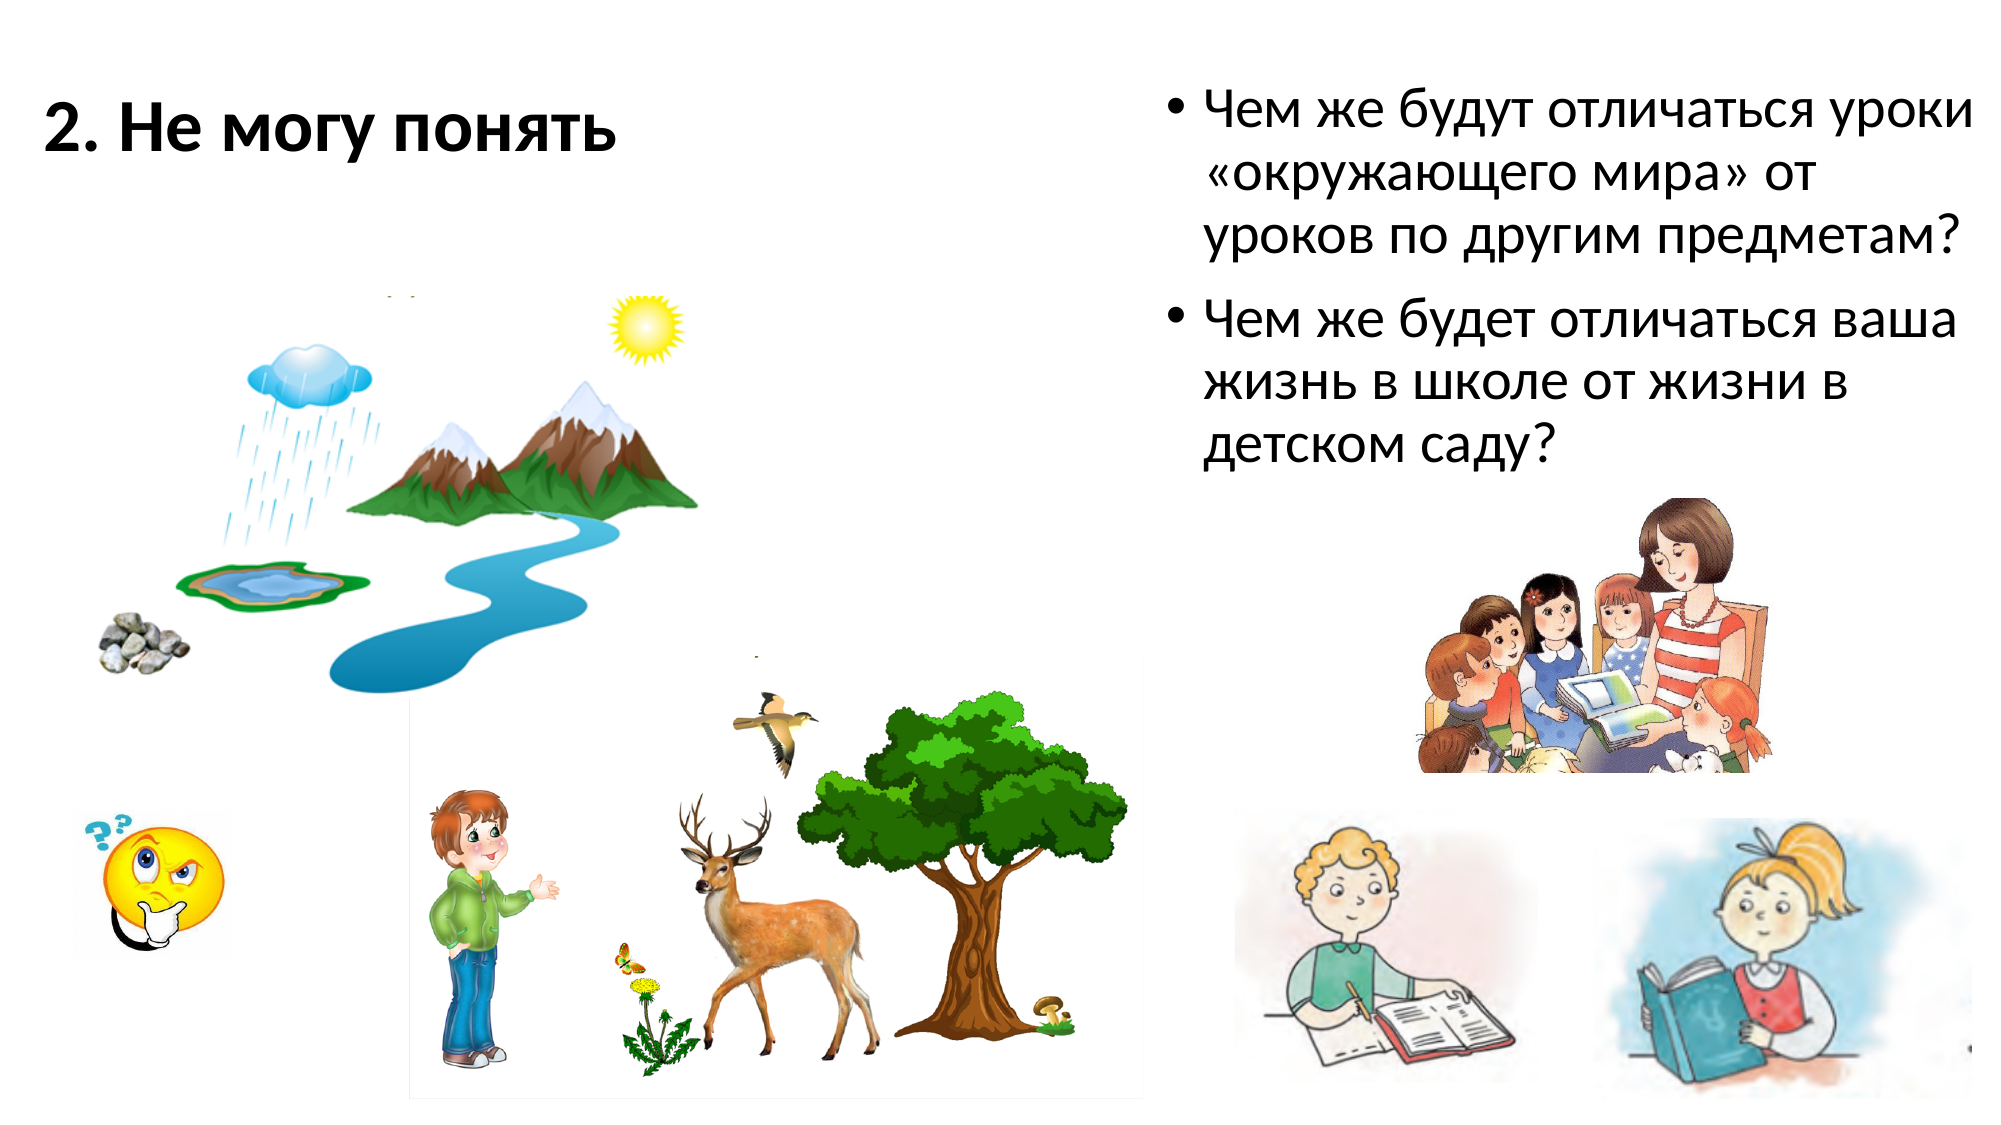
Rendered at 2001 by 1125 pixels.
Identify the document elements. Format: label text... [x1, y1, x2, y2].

picture [1211, 803, 1538, 1084]
picture [73, 810, 231, 959]
list Чем же будут отличаться уроки «окружающего мира» от уроков по другим предметам? Чем же будет отличаться ваша жизнь в школе от жизни в детском саду? [1150, 69, 1994, 556]
picture [1350, 498, 1836, 773]
picture [73, 296, 1144, 1099]
title 2. Не могу понять [28, 46, 1161, 208]
picture [1593, 818, 1972, 1099]
